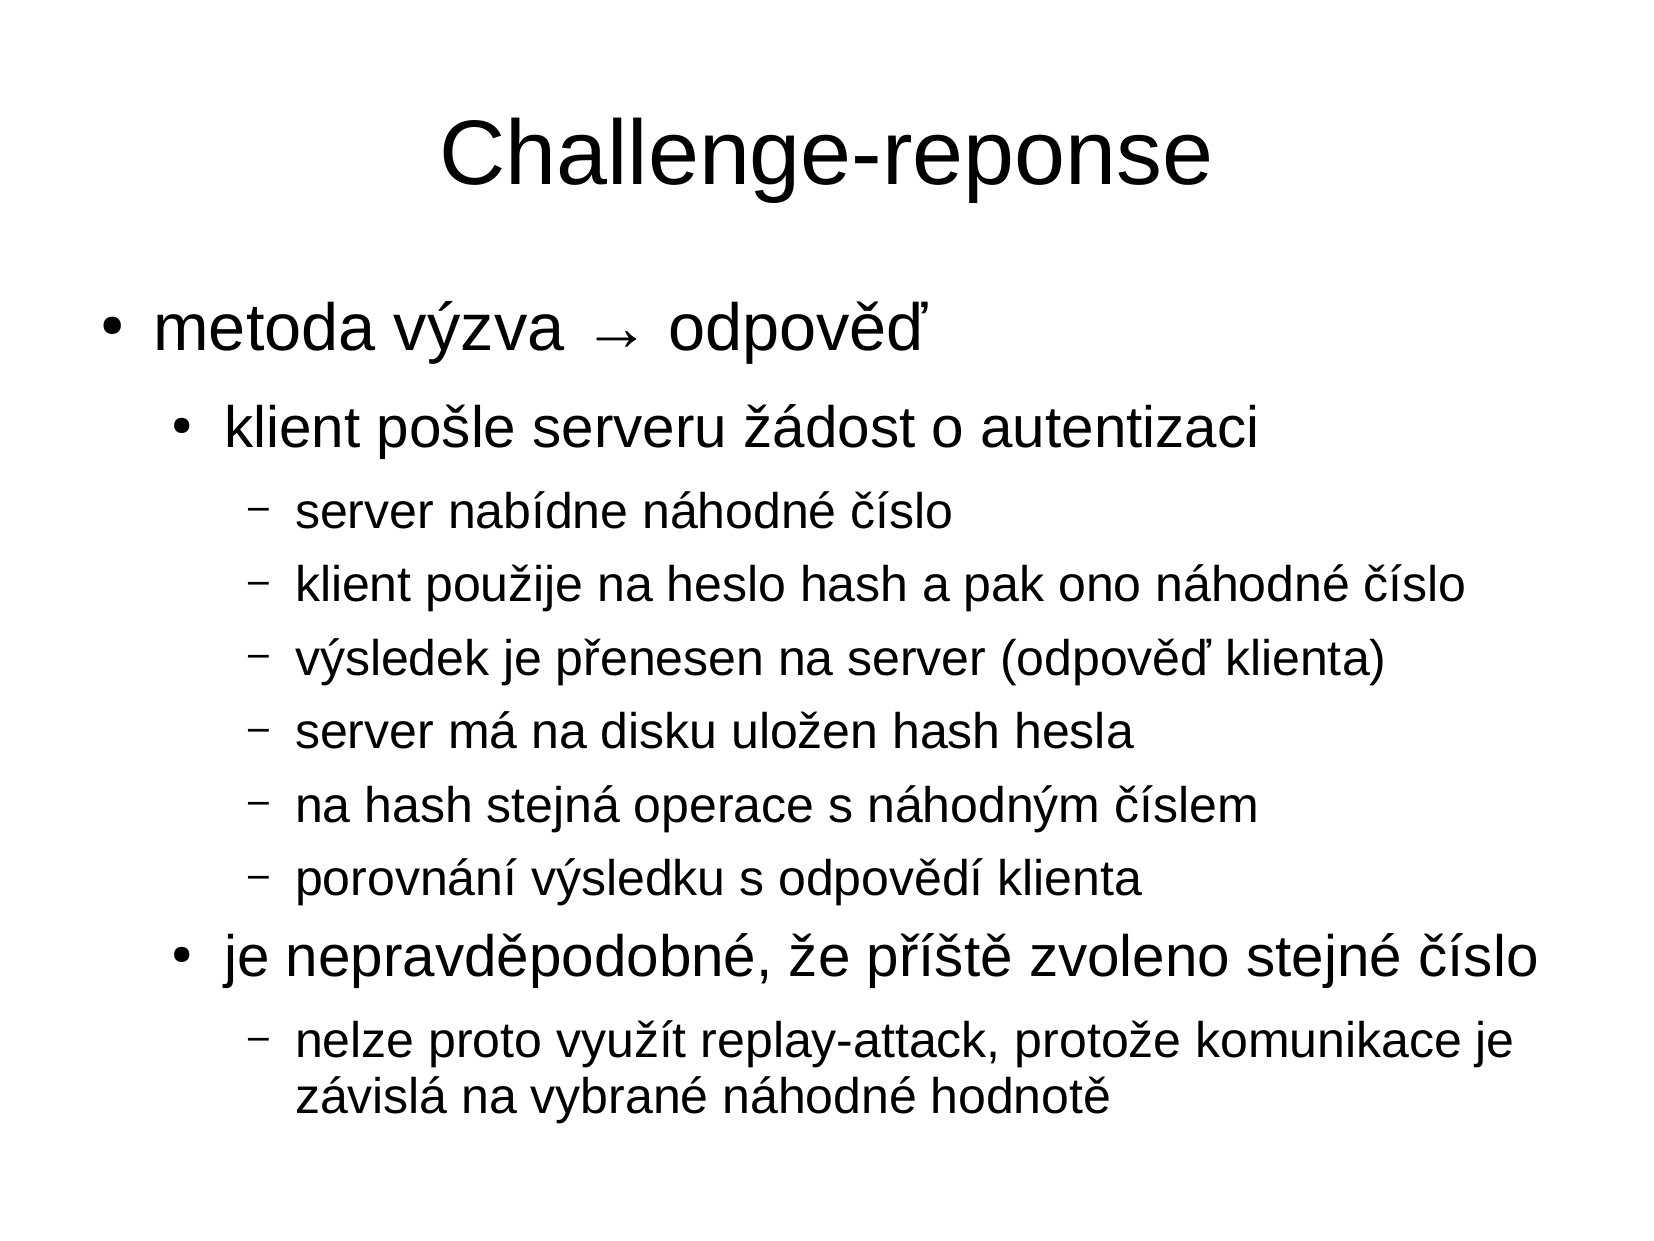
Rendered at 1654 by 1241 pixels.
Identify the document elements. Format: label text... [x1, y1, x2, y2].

title Challenge-reponse [82, 49, 1571, 257]
list metoda výzva → odpověď klient pošle serveru žádost o autentizaci server nabídne náhodné číslo klient použije na heslo hash a pak ono náhodné číslo výsledek je přenesen na server (odpověď klienta) server má na disku uložen hash hesla na hash stejná operace s náhodným číslem porovnání výsledku s odpovědí klienta je nepravděpodobné, že příště zvoleno stejné číslo nelze proto využít replay-attack, protože komunikace je závislá na vybrané náhodné hodnotě [82, 290, 1571, 1109]
